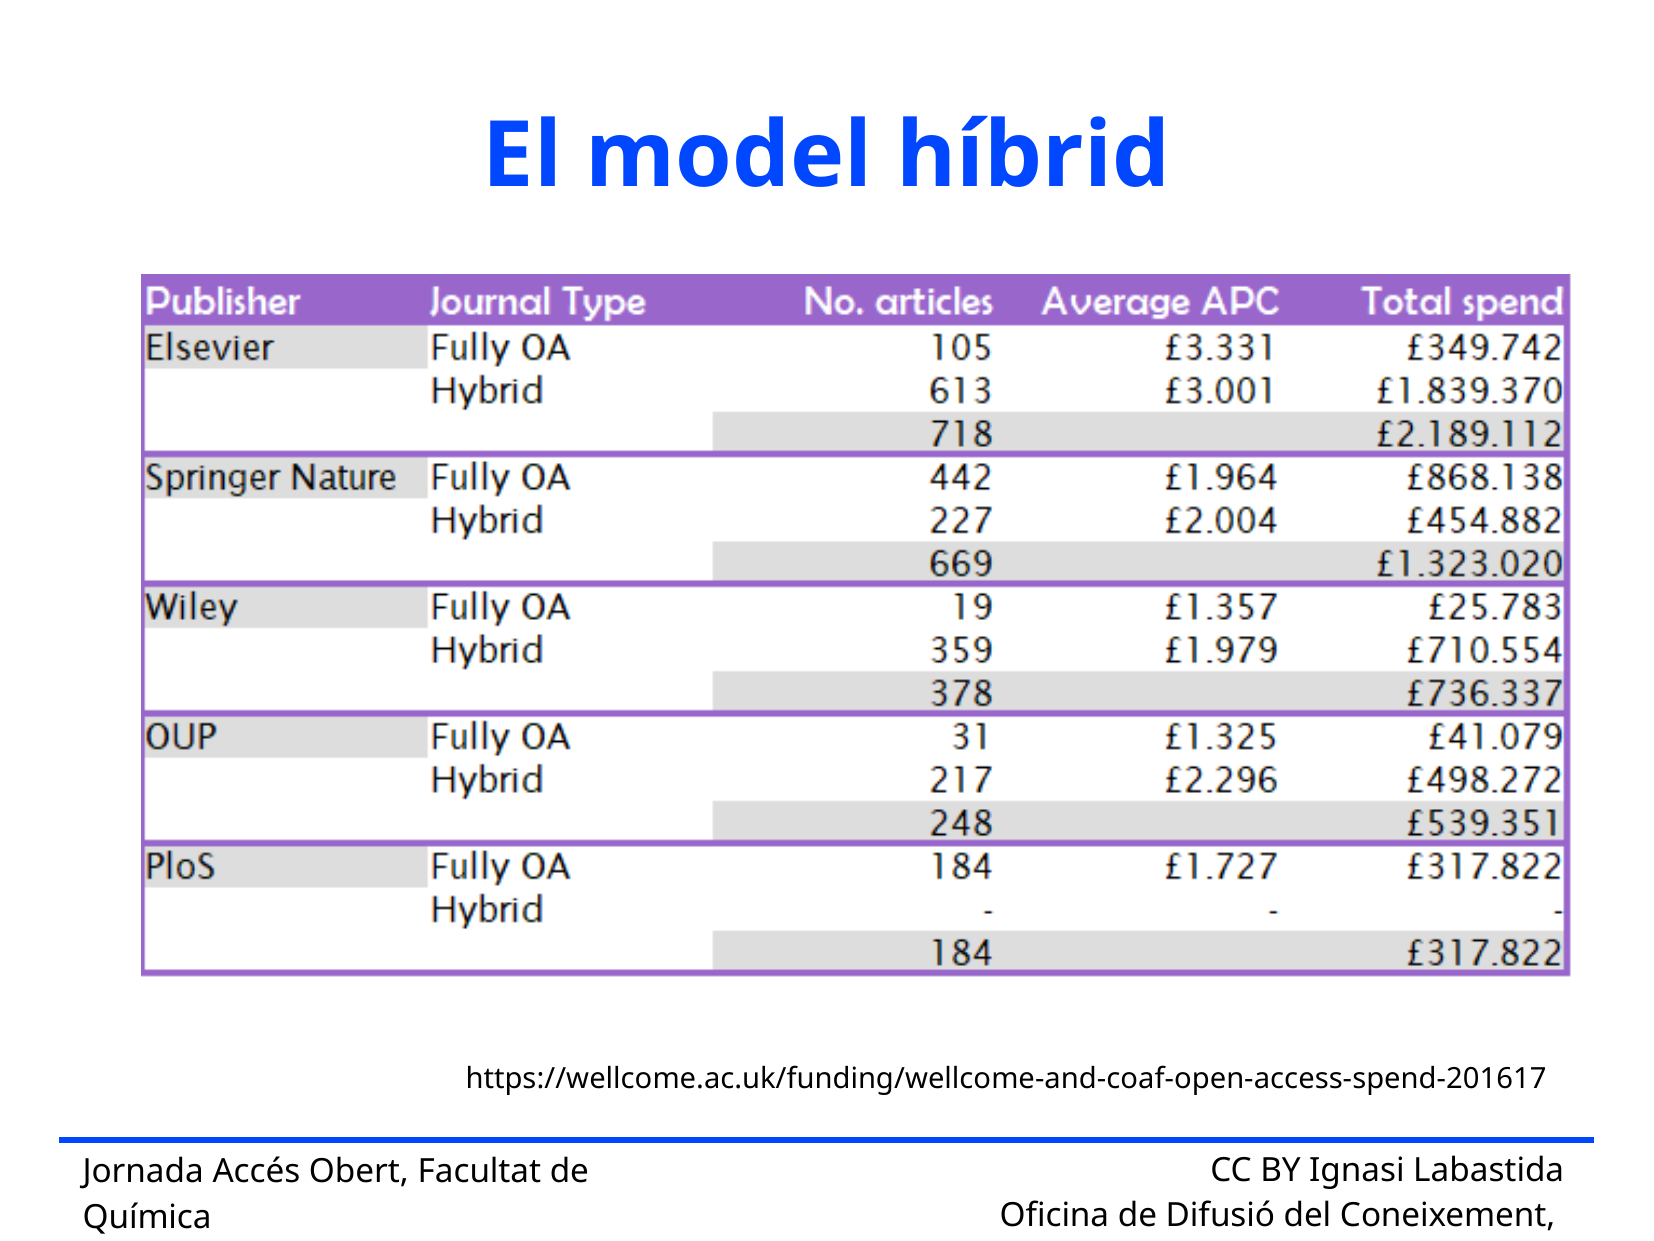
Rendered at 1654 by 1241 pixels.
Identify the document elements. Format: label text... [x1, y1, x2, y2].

text_box https://wellcome.ac.uk/funding/wellcome-and-coaf-open-access-spend-201617 [129, 1049, 1563, 1182]
title El model híbrid [82, 49, 1571, 257]
picture [141, 274, 1573, 981]
